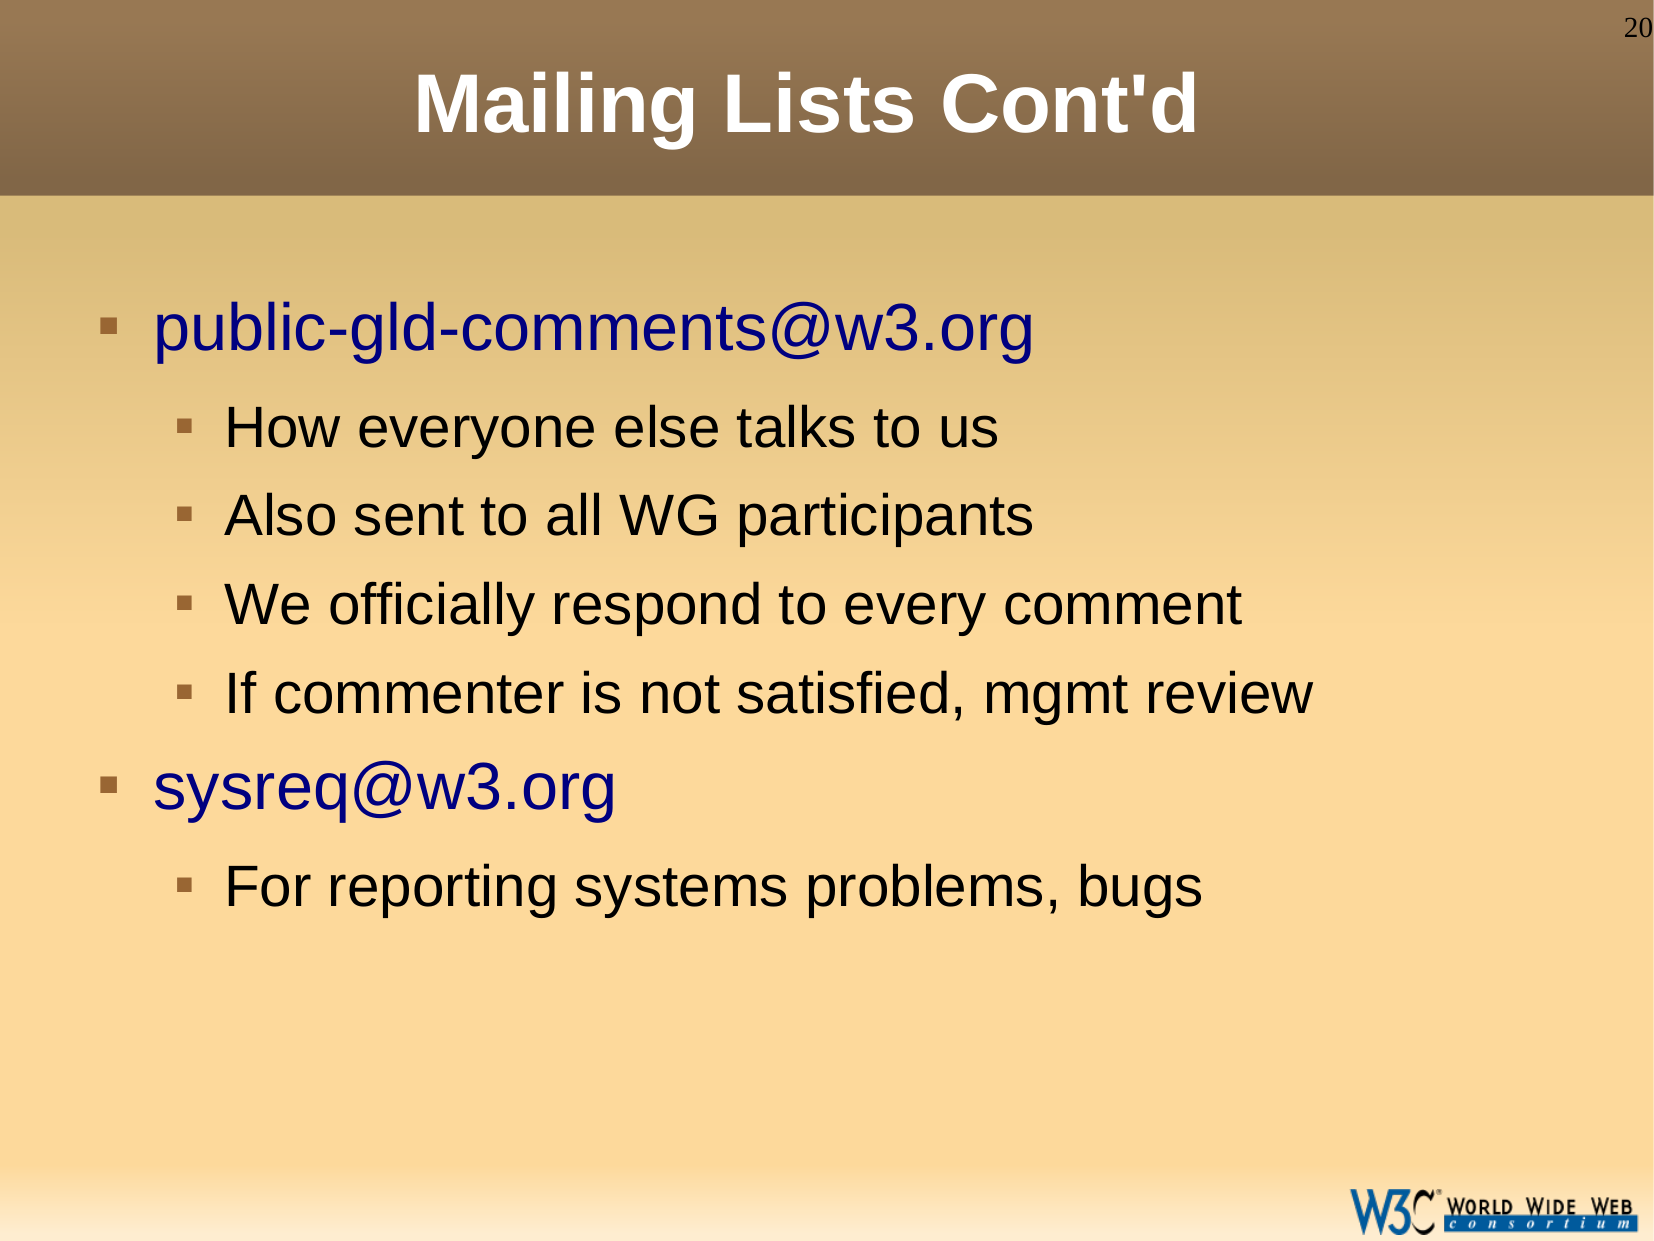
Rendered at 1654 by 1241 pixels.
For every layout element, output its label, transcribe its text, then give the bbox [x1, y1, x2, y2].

picture [0, 208, 1654, 1241]
list public-gld-comments@w3.org How everyone else talks to us Also sent to all WG participants We officially respond to every comment If commenter is not satisfied, mgmt review sysreq@w3.org For reporting systems problems, bugs [82, 290, 1571, 1109]
title Mailing Lists Cont'd [0, 0, 1654, 208]
